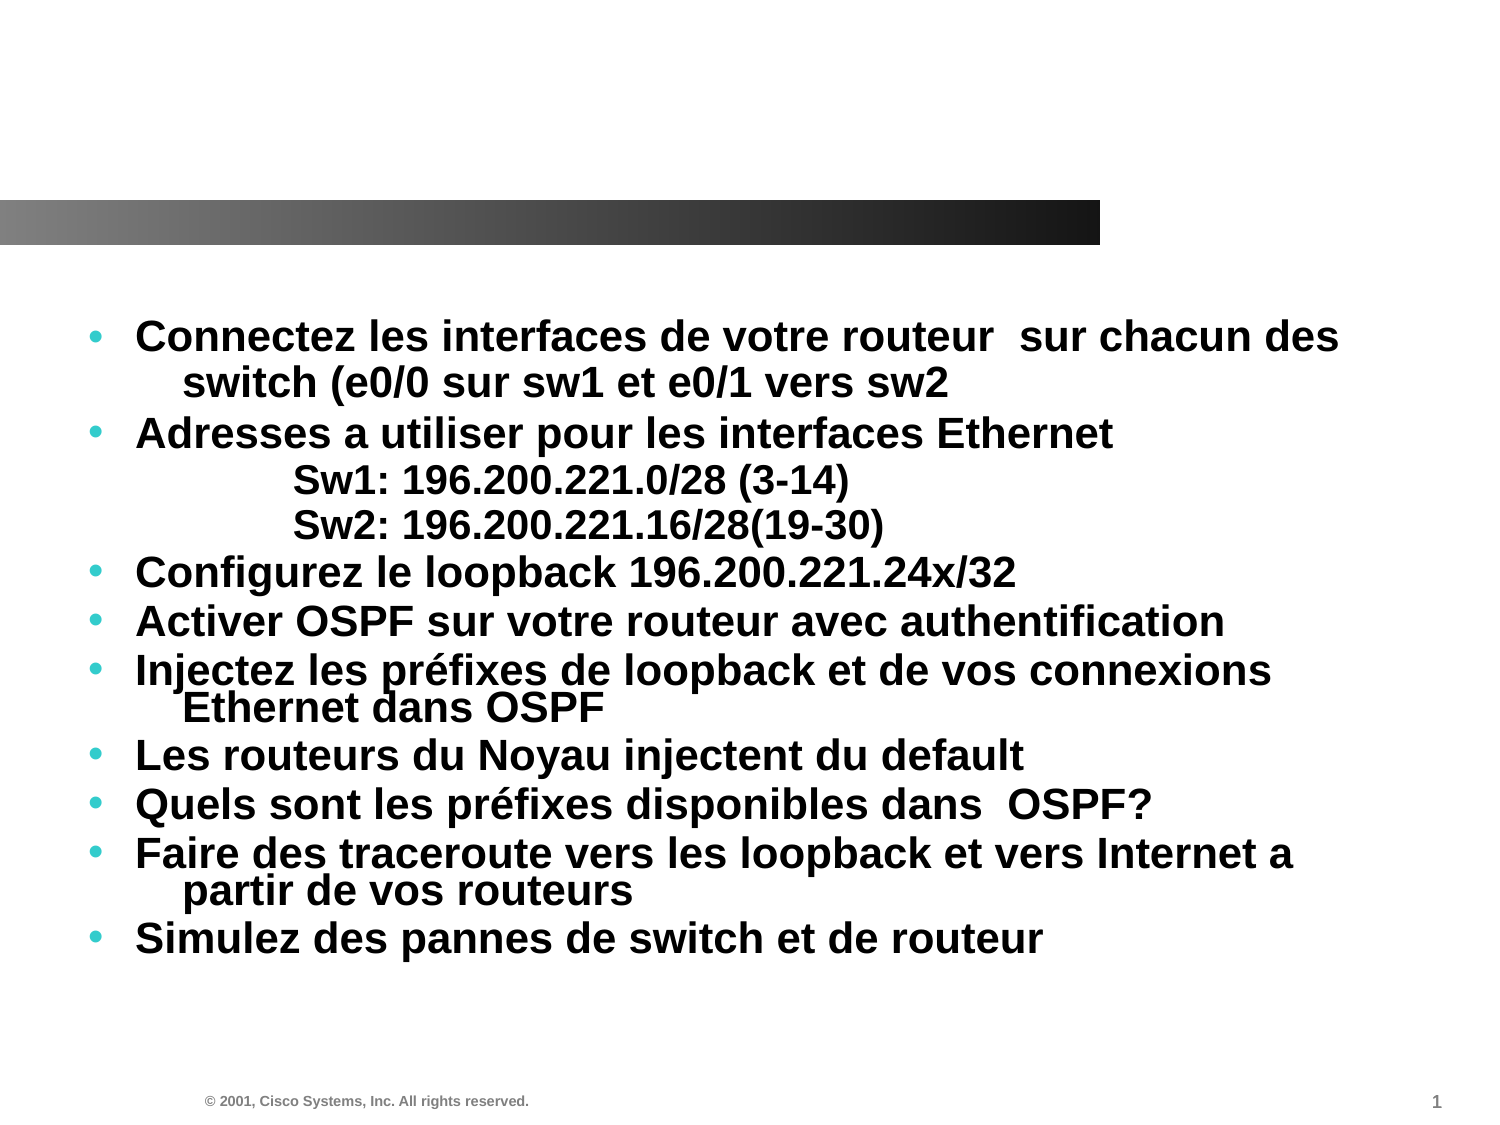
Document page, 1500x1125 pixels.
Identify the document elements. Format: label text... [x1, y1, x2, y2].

list Connectez les interfaces de votre routeur sur chacun des switch (e0/0 sur sw1 et e0/1 vers sw2 Adresses a utiliser pour les interfaces Ethernet Sw1: 196.200.221.0/28 (3-14) Sw2: 196.200.221.16/28(19-30) Configurez le loopback 196.200.221.24x/32 Activer OSPF sur votre routeur avec authentification Injectez les préfixes de loopback et de vos connexions Ethernet dans OSPF Les routeurs du Noyau injectent du default Quels sont les préfixes disponibles dans OSPF? Faire des traceroute vers les loopback et vers Internet a partir de vos routeurs Simulez des pannes de switch et de routeur [74, 162, 1424, 1068]
